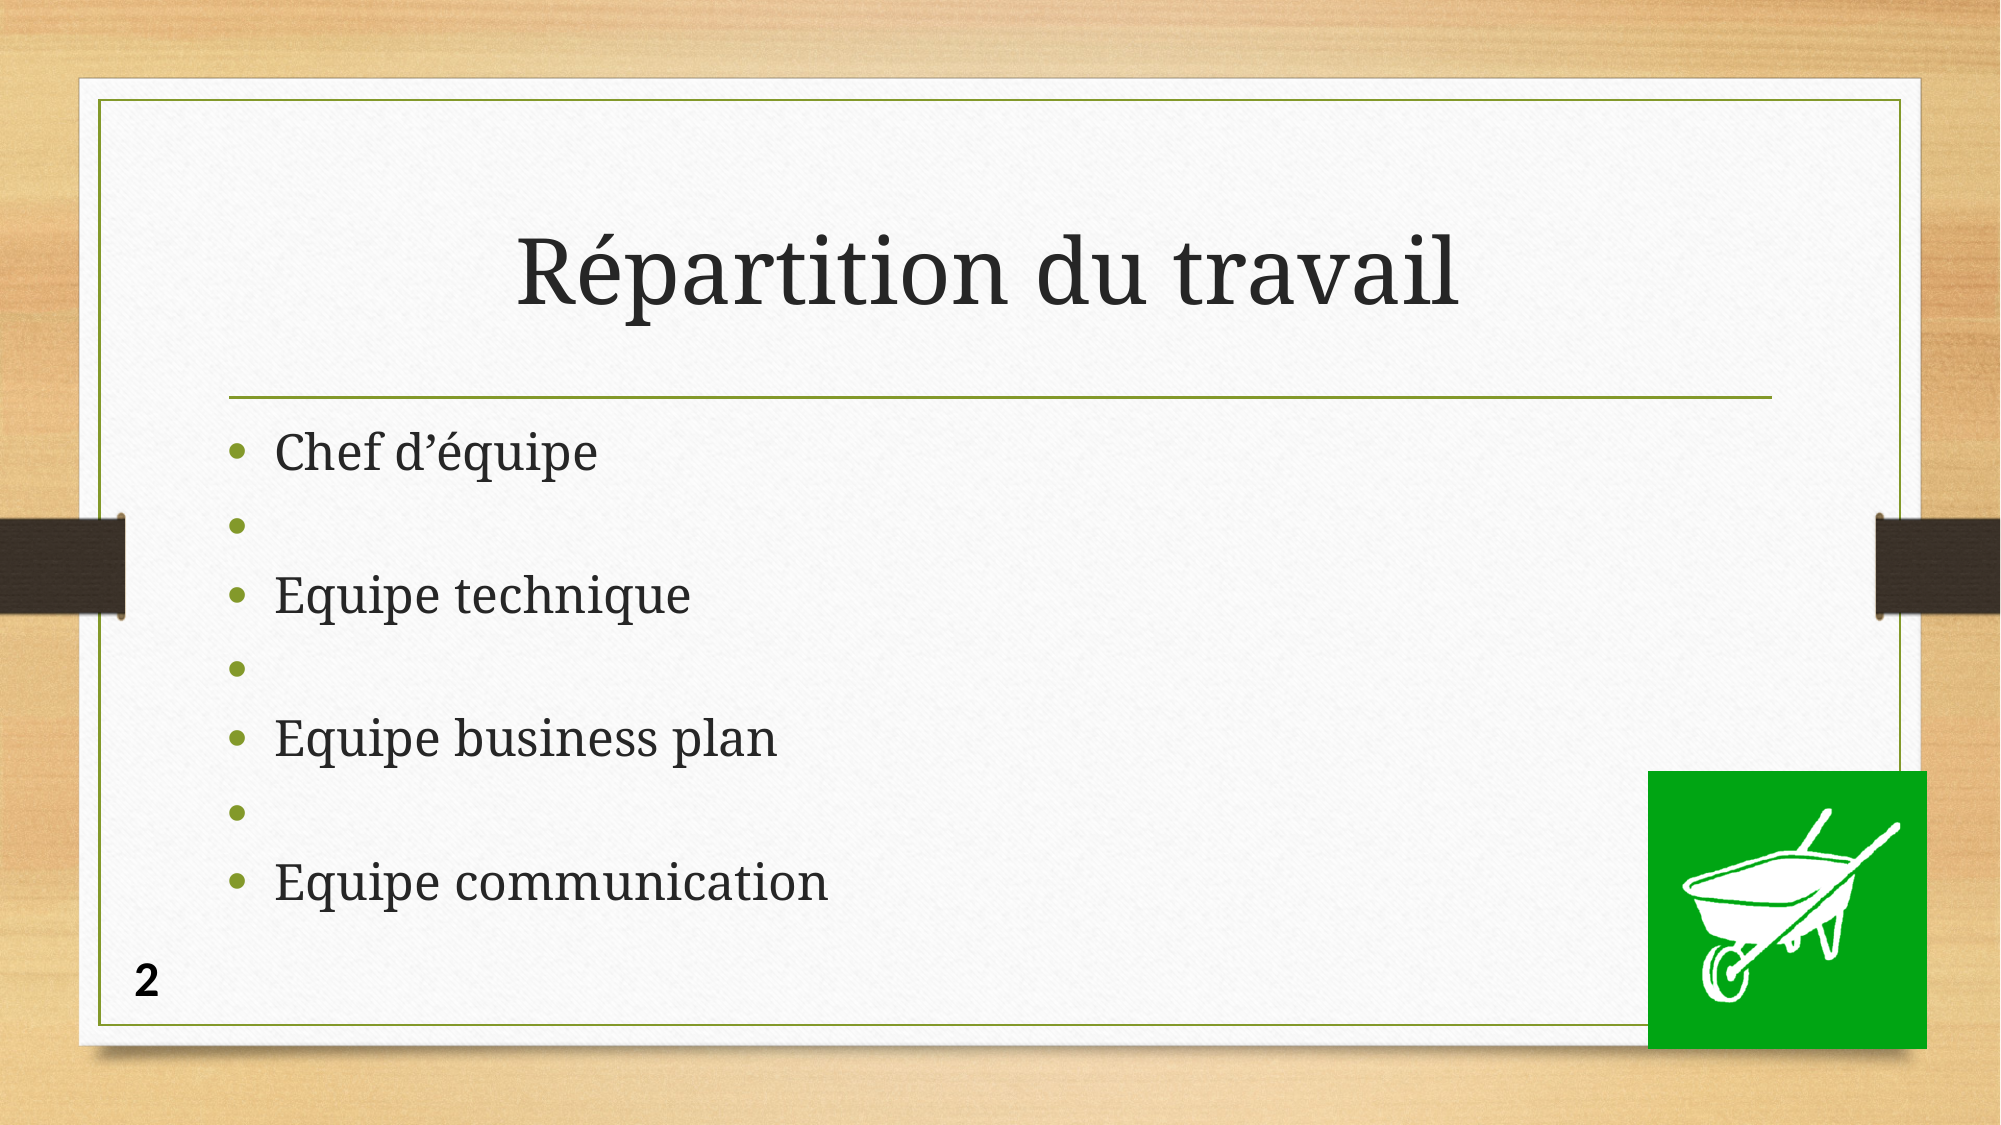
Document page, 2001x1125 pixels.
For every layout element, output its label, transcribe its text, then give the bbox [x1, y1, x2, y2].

text_box 2 [119, 939, 245, 1016]
picture [1648, 771, 1927, 1049]
title Répartition du travail [212, 161, 1788, 376]
list Chef d’équipe Equipe technique Equipe business plan Equipe communication [212, 419, 1788, 964]
